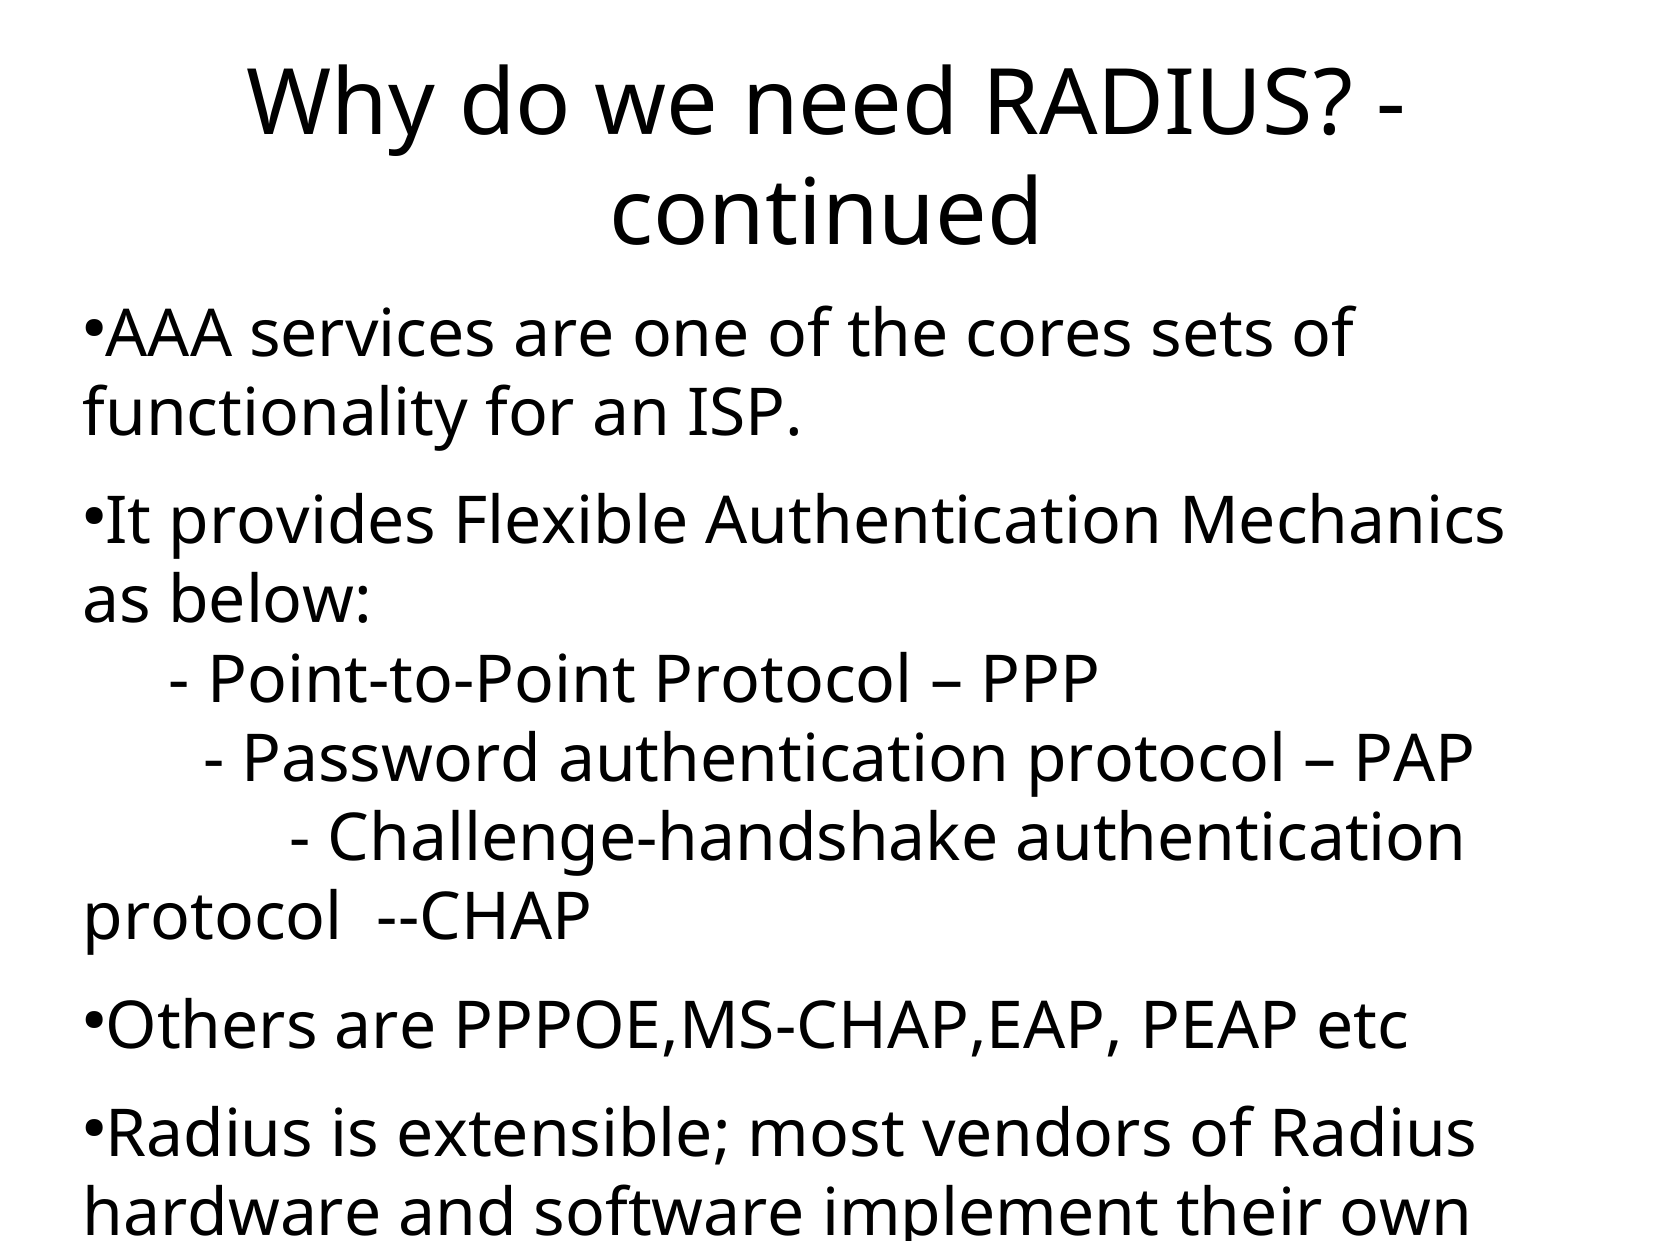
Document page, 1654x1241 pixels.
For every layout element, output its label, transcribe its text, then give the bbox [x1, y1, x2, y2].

title Why do we need RADIUS? - continued [82, 49, 1571, 257]
list AAA services are one of the cores sets of functionality for an ISP. It provides Flexible Authentication Mechanics as below: - Point-to-Point Protocol – PPP - Password authentication protocol – PAP - Challenge-handshake authentication protocol --CHAP Others are PPPOE,MS-CHAP,EAP, PEAP etc Radius is extensible; most vendors of Radius hardware and software implement their own dialets. [82, 290, 1571, 1194]
